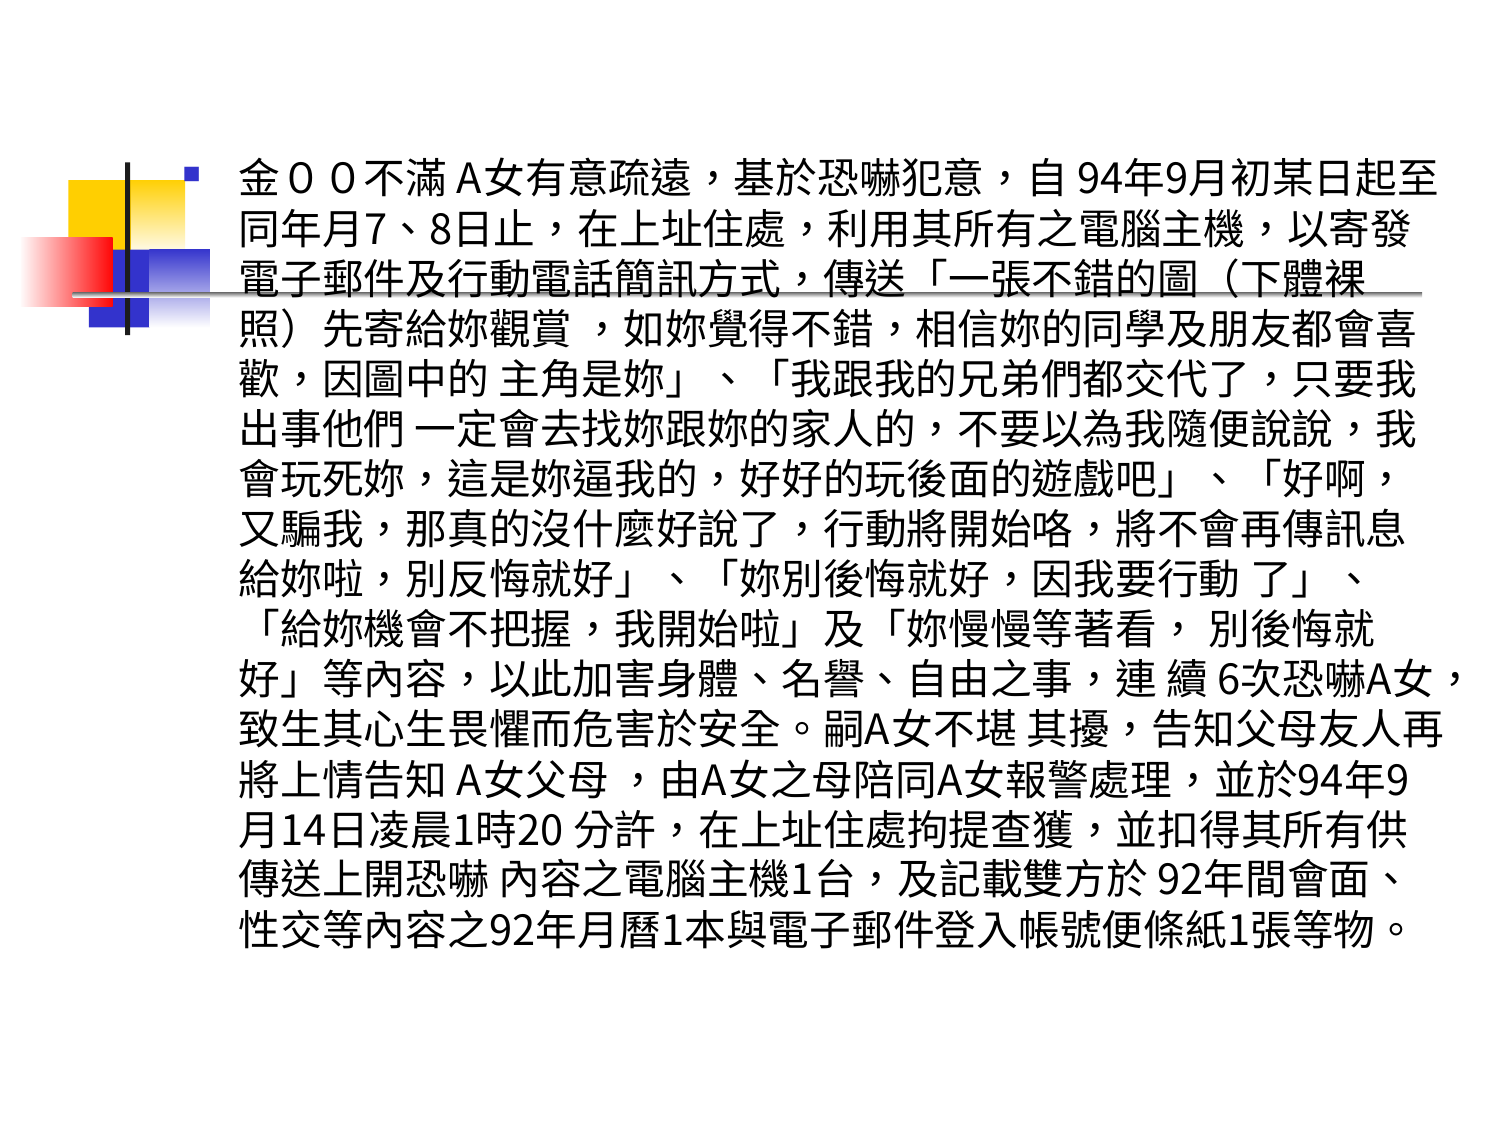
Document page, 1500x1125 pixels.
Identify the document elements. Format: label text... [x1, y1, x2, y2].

list 金００不滿 A女有意疏遠，基於恐嚇犯意，自 94年9月初某日起至同年月7、8日止，在上址住處，利用其所有之電腦主機，以寄發電子郵件及行動電話簡訊方式，傳送「一張不錯的圖（下體裸照）先寄給妳觀賞 ，如妳覺得不錯，相信妳的同學及朋友都會喜歡，因圖中的 主角是妳」、「我跟我的兄弟們都交代了，只要我出事他們 一定會去找妳跟妳的家人的，不要以為我隨便說說，我會玩死妳，這是妳逼我的，好好的玩後面的遊戲吧」、「好啊， 又騙我，那真的沒什麼好說了，行動將開始咯，將不會再傳訊息給妳啦，別反悔就好」、「妳別後悔就好，因我要行動 了」、「給妳機會不把握，我開始啦」及「妳慢慢等著看， 別後悔就好」等內容，以此加害身體、名譽、自由之事，連 續 6次恐嚇A女，致生其心生畏懼而危害於安全。嗣A女不堪 其擾，告知父母友人再將上情告知 A女父母 ，由A女之母陪同A女報警處理，並於94年9月14日凌晨1時20 分許，在上址住處拘提查獲，並扣得其所有供傳送上開恐嚇 內容之電腦主機1台，及記載雙方於 92年間會面、性交等內容之92年月曆1本與電子郵件登入帳號便條紙1張等物。 [174, 137, 1456, 1043]
